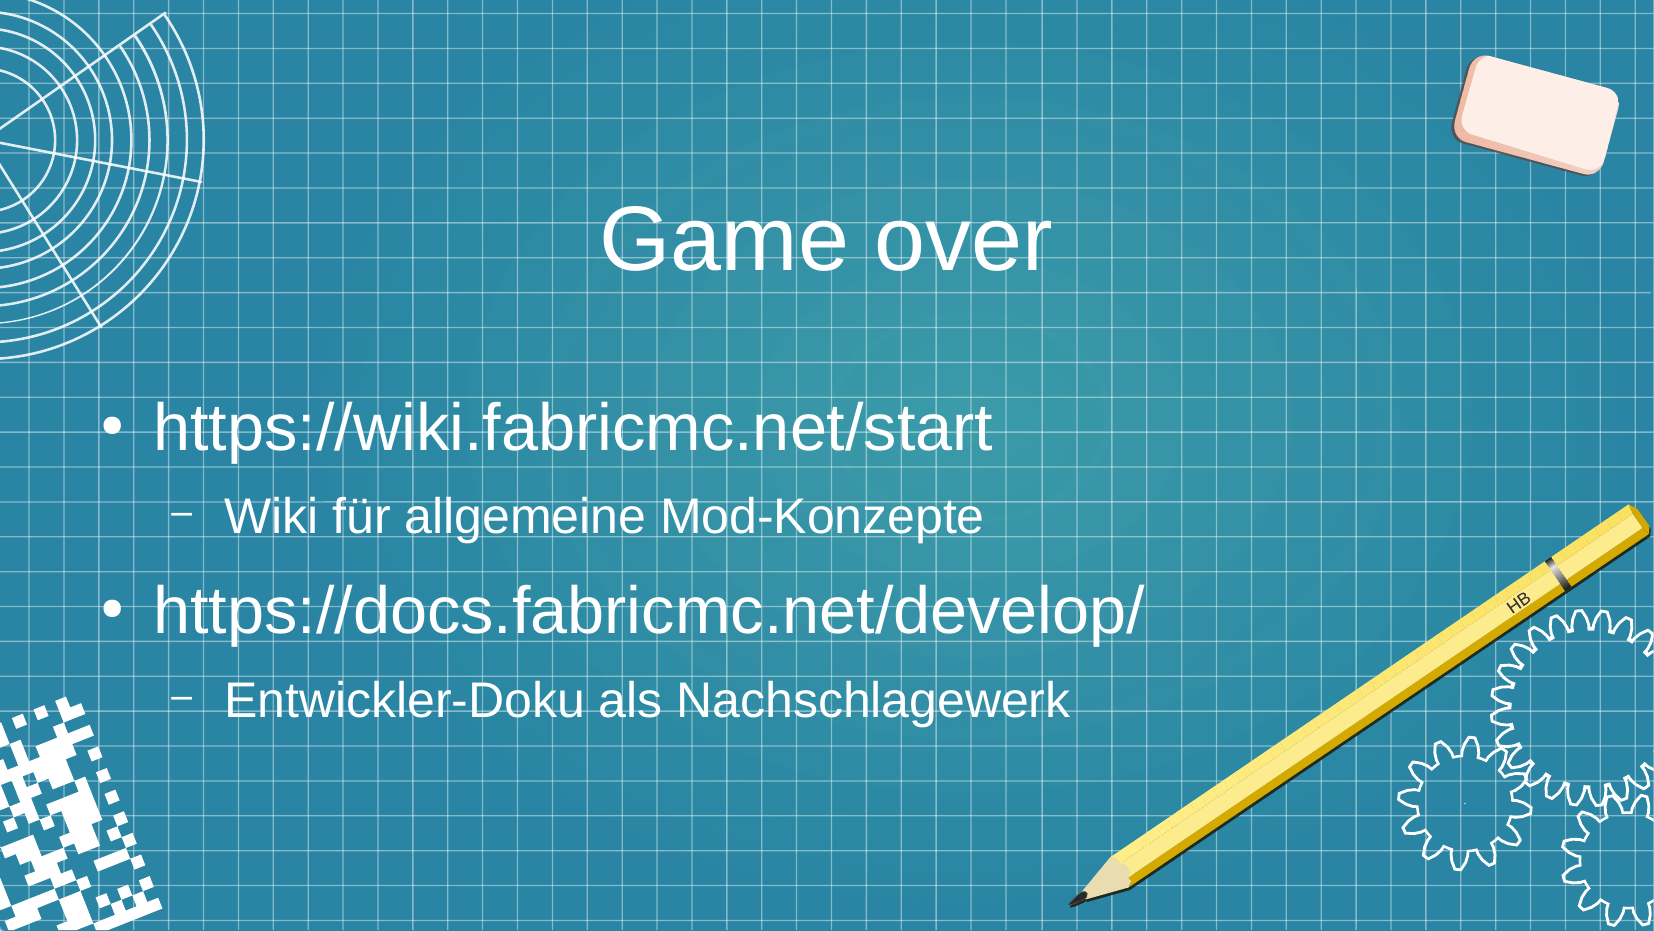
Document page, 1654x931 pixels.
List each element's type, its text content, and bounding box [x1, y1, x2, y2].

title Game over [82, 132, 1571, 346]
list https://wiki.fabricmc.net/start Wiki für allgemeine Mod-Konzepte https://docs.fabricmc.net/develop/ Entwickler-Doku als Nachschlagewerk [82, 389, 1571, 842]
